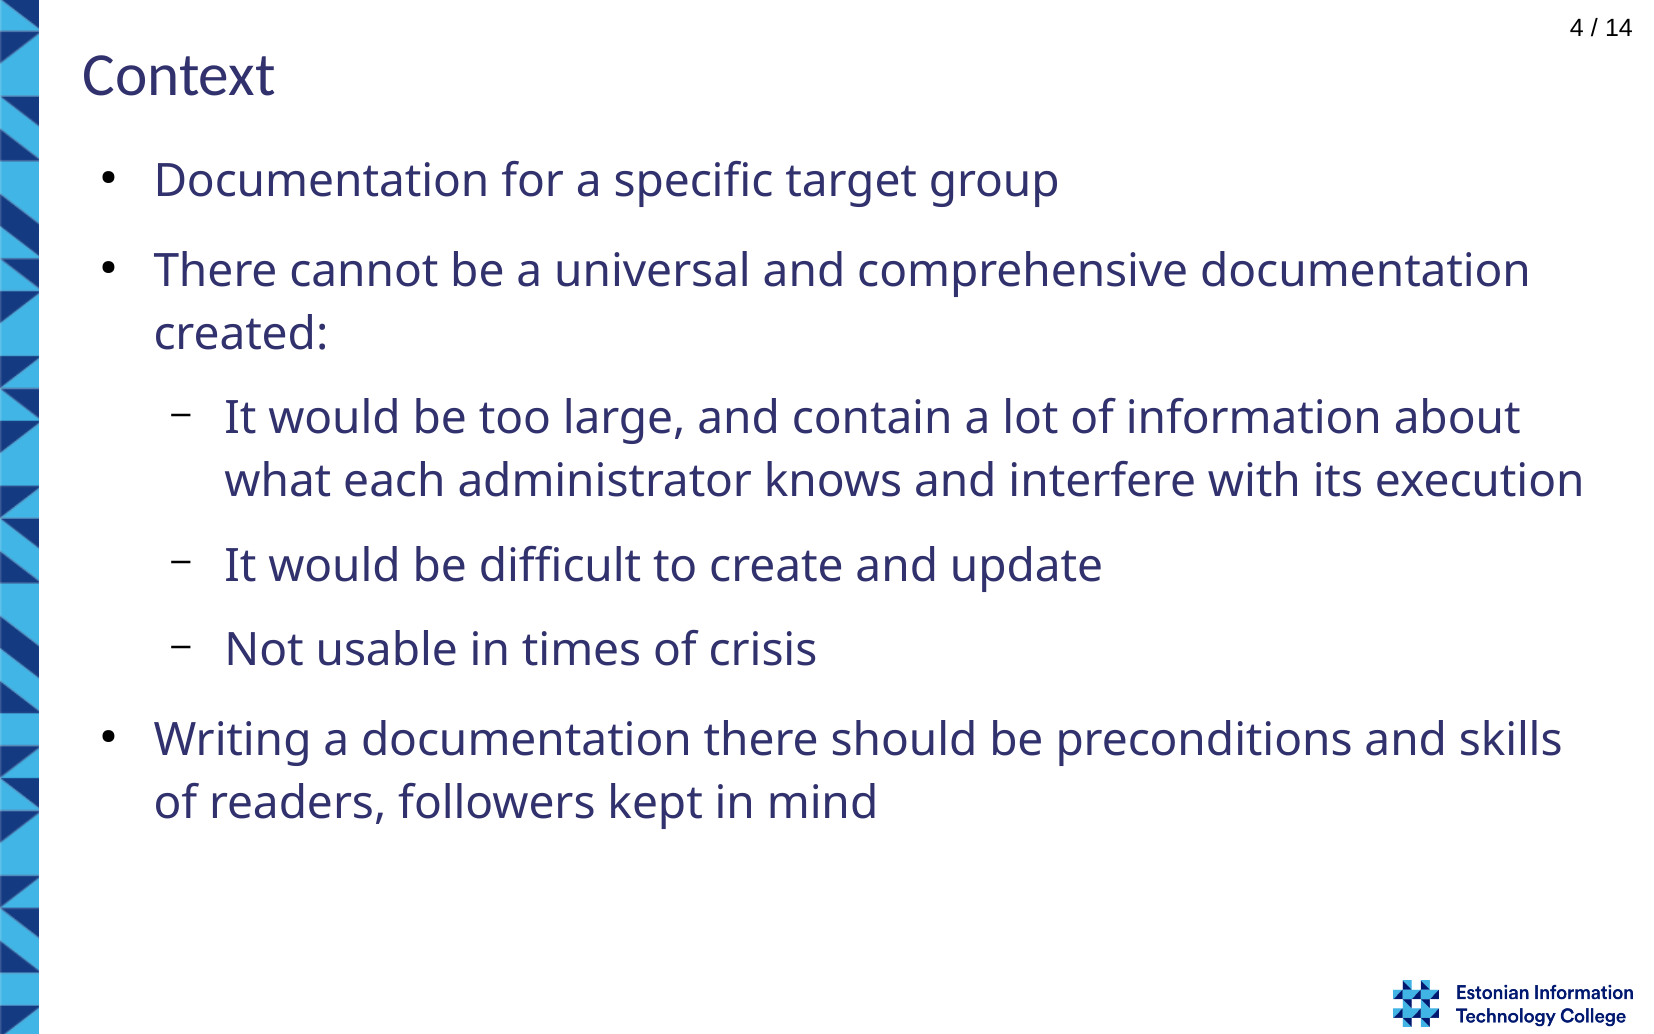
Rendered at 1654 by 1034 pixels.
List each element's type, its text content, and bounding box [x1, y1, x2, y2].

title Context [82, 41, 1571, 119]
picture [1393, 980, 1633, 1027]
list Documentation for a specific target group There cannot be a universal and comprehensive documentation created: It would be too large, and contain a lot of information about what each administrator knows and interfere with its execution It would be difficult to create and update Not usable in times of crisis Writing a documentation there should be preconditions and skills of readers, followers kept in mind [82, 147, 1595, 891]
